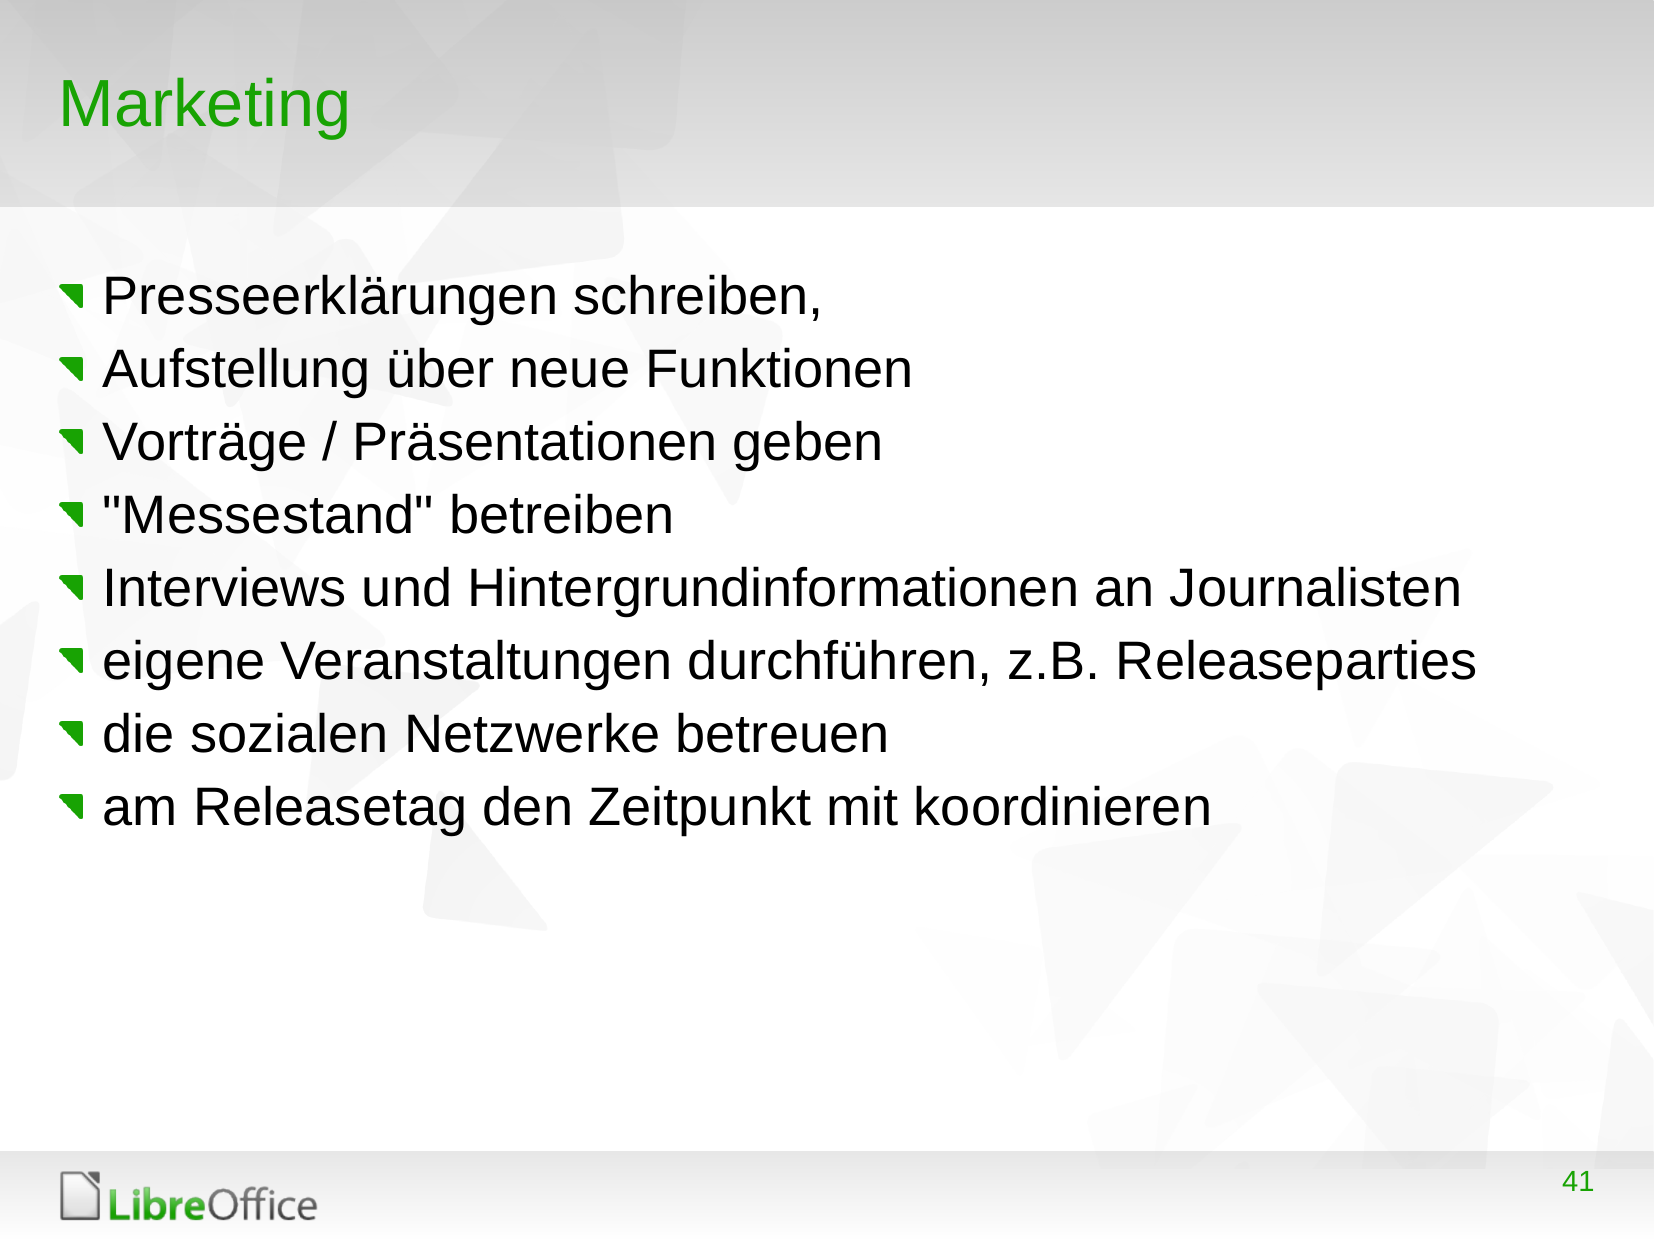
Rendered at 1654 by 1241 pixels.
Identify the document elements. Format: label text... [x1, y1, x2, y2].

picture [915, 548, 1654, 1169]
picture [0, 0, 783, 931]
picture [41, 1152, 337, 1240]
title Marketing [59, 29, 1595, 178]
list Presseerklärungen schreiben, Aufstellung über neue Funktionen Vorträge / Präsentationen geben "Messestand" betreiben Interviews und Hintergrundinformationen an Journalisten eigene Veranstaltungen durchführen, z.B. Releaseparties die sozialen Netzwerke betreuen am Releasetag den Zeitpunkt mit koordinieren [59, 265, 1595, 1085]
